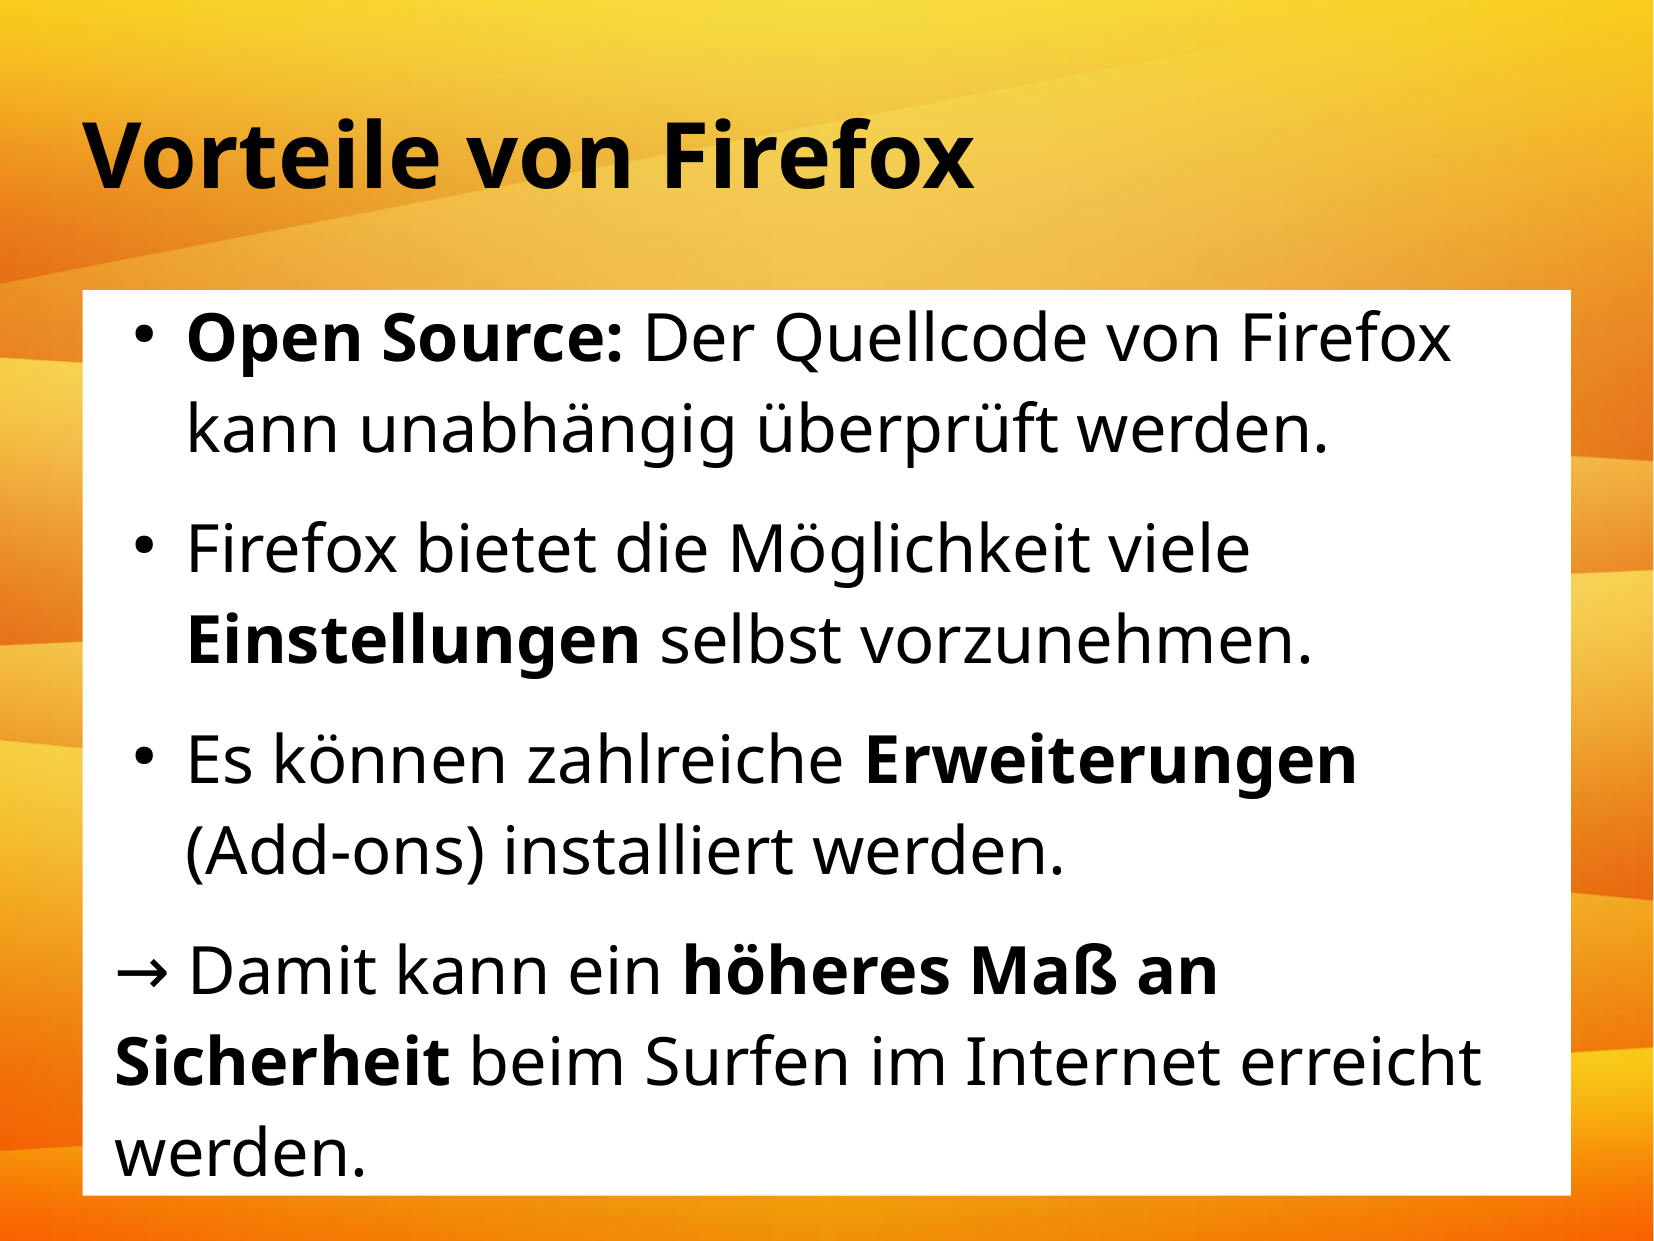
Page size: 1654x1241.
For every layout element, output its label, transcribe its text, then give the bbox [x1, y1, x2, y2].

picture [0, 0, 1654, 1241]
title Vorteile von Firefox [82, 49, 1571, 257]
list Open Source: Der Quellcode von Firefox kann unabhängig überprüft werden. Firefox bietet die Möglichkeit viele Einstellungen selbst vorzunehmen. Es können zahlreiche Erweiterungen (Add-ons) installiert werden. → Damit kann ein höheres Maß an Sicherheit beim Surfen im Internet erreicht werden. [82, 290, 1571, 1109]
